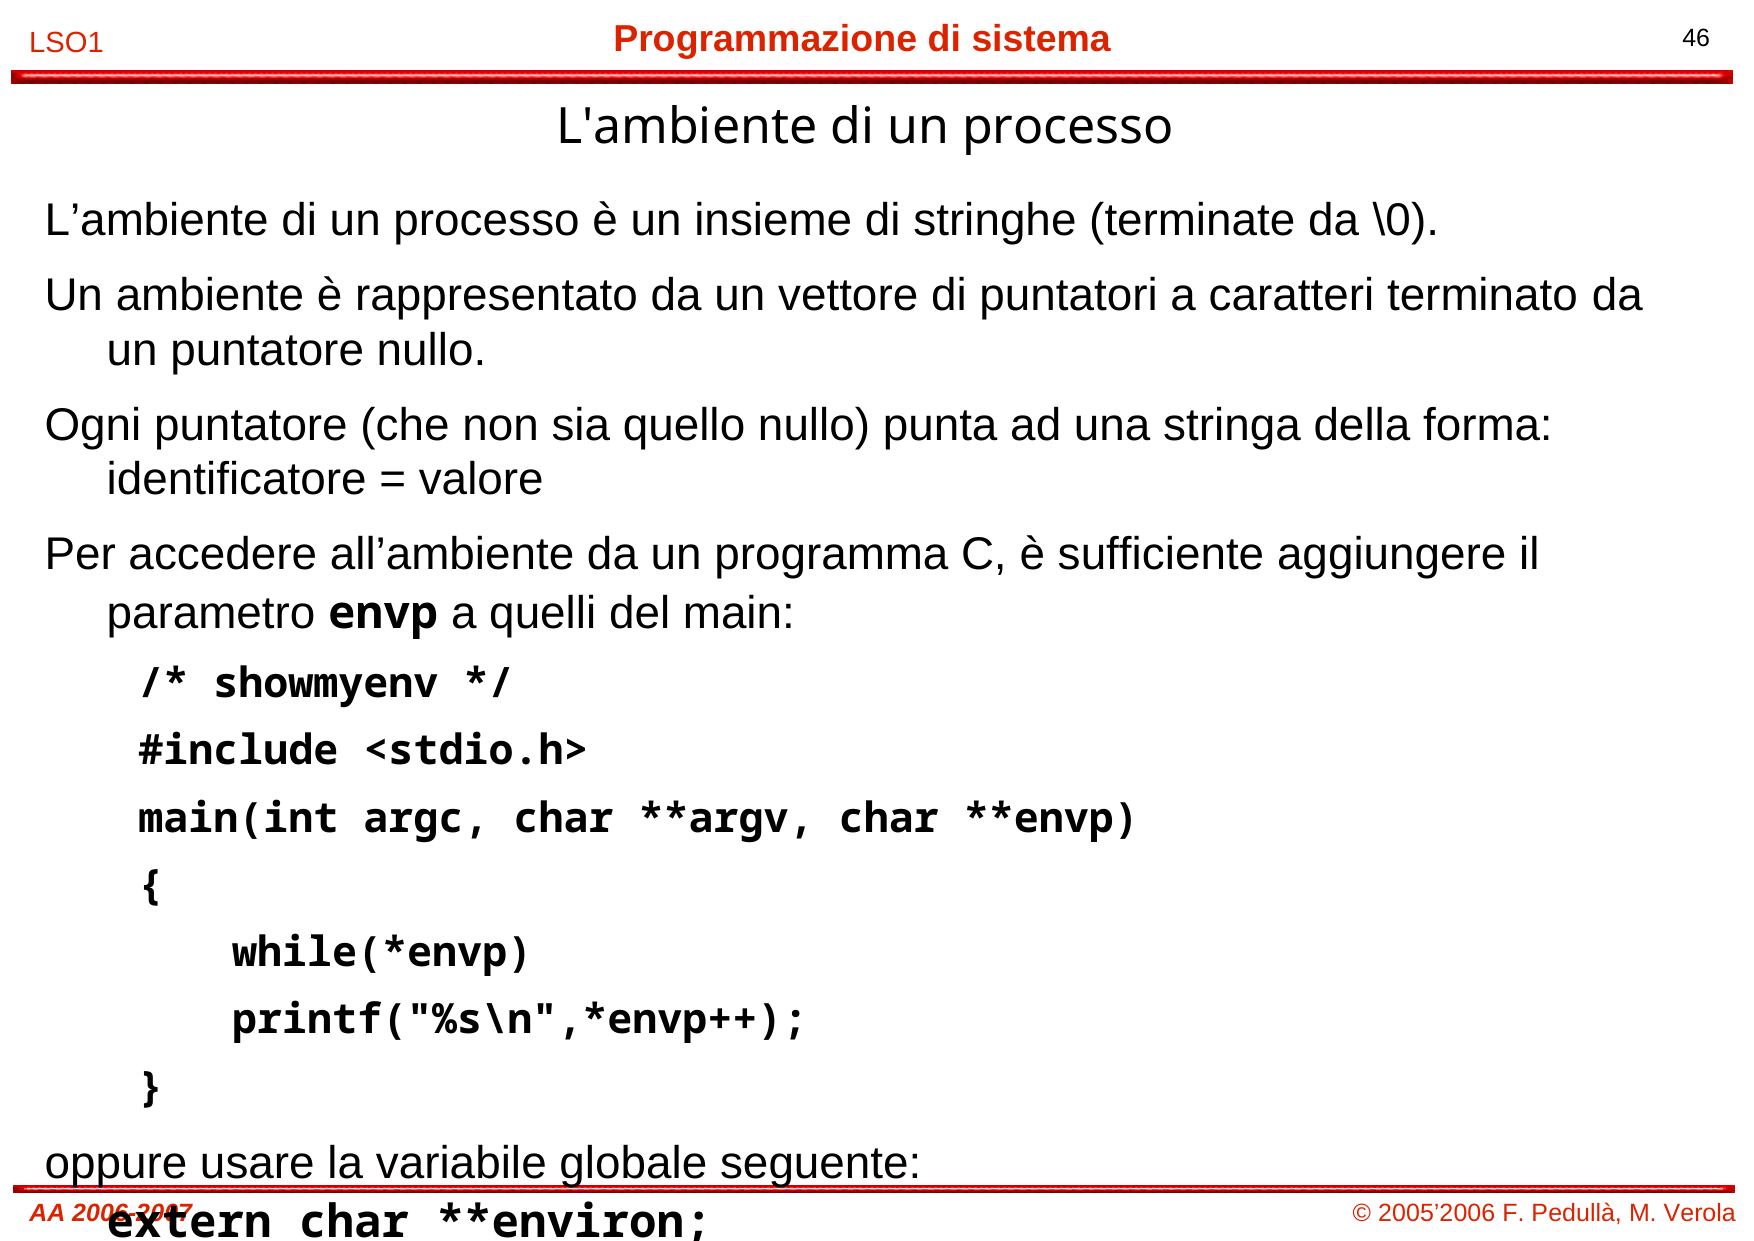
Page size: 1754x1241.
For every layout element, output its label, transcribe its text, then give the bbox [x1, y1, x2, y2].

list L’ambiente di un processo è un insieme di stringhe (terminate da \0). Un ambiente è rappresentato da un vettore di puntatori a caratteri terminato da un puntatore nullo. Ogni puntatore (che non sia quello nullo) punta ad una stringa della forma: identificatore = valore Per accedere all’ambiente da un programma C, è sufficiente aggiungere il parametro envp a quelli del main: /* showmyenv */ #include <stdio.h> main(int argc, char **argv, char **envp) { while(*envp) printf("%s\n",*envp++); } oppure usare la variabile globale seguente: extern char **environ; [29, 183, 1667, 1168]
picture [13, 1185, 1735, 1193]
title L'ambiente di un processo [490, 78, 1240, 174]
picture [11, 70, 1733, 84]
